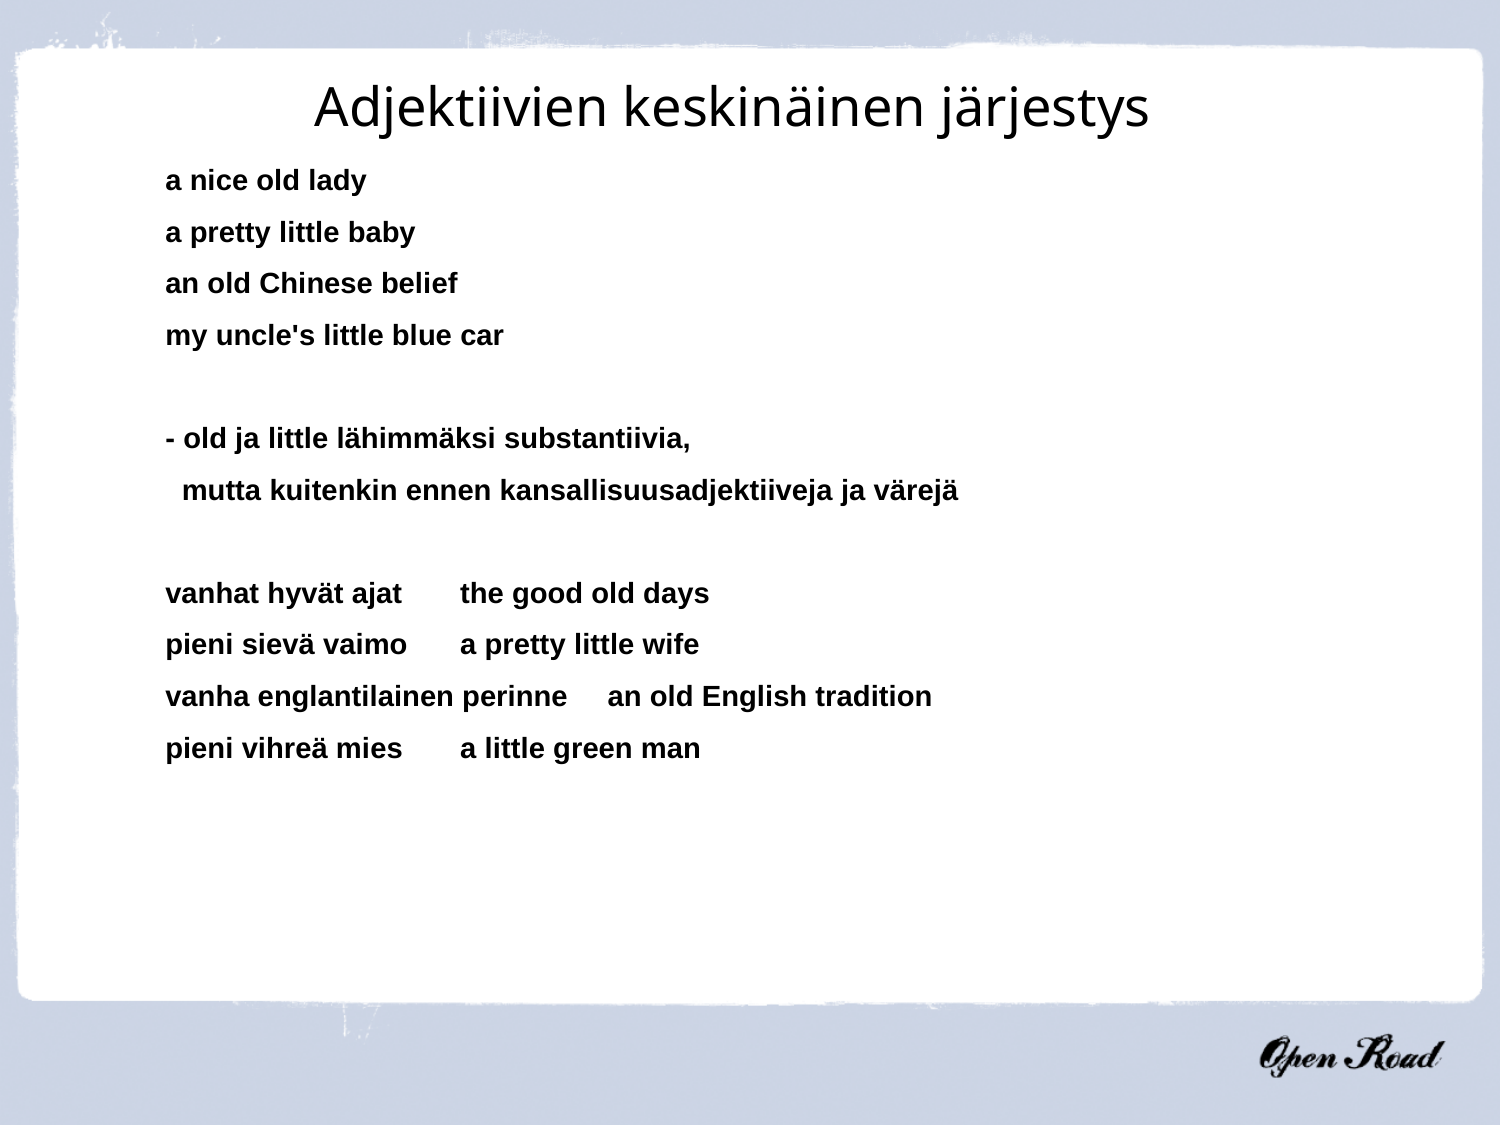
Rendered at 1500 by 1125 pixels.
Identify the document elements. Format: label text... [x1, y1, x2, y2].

text_box a nice old lady a pretty little baby an old Chinese belief my uncle's little blue car - old ja little lähimmäksi substantiivia, mutta kuitenkin ennen kansallisuusadjektiiveja ja värejä vanhat hyvät ajat the good old days pieni sievä vaimo a pretty little wife vanha englantilainen perinne an old English tradition pieni vihreä mies a little green man [94, 153, 1465, 981]
text_box Adjektiivien keskinäinen järjestys [95, 11, 1371, 153]
